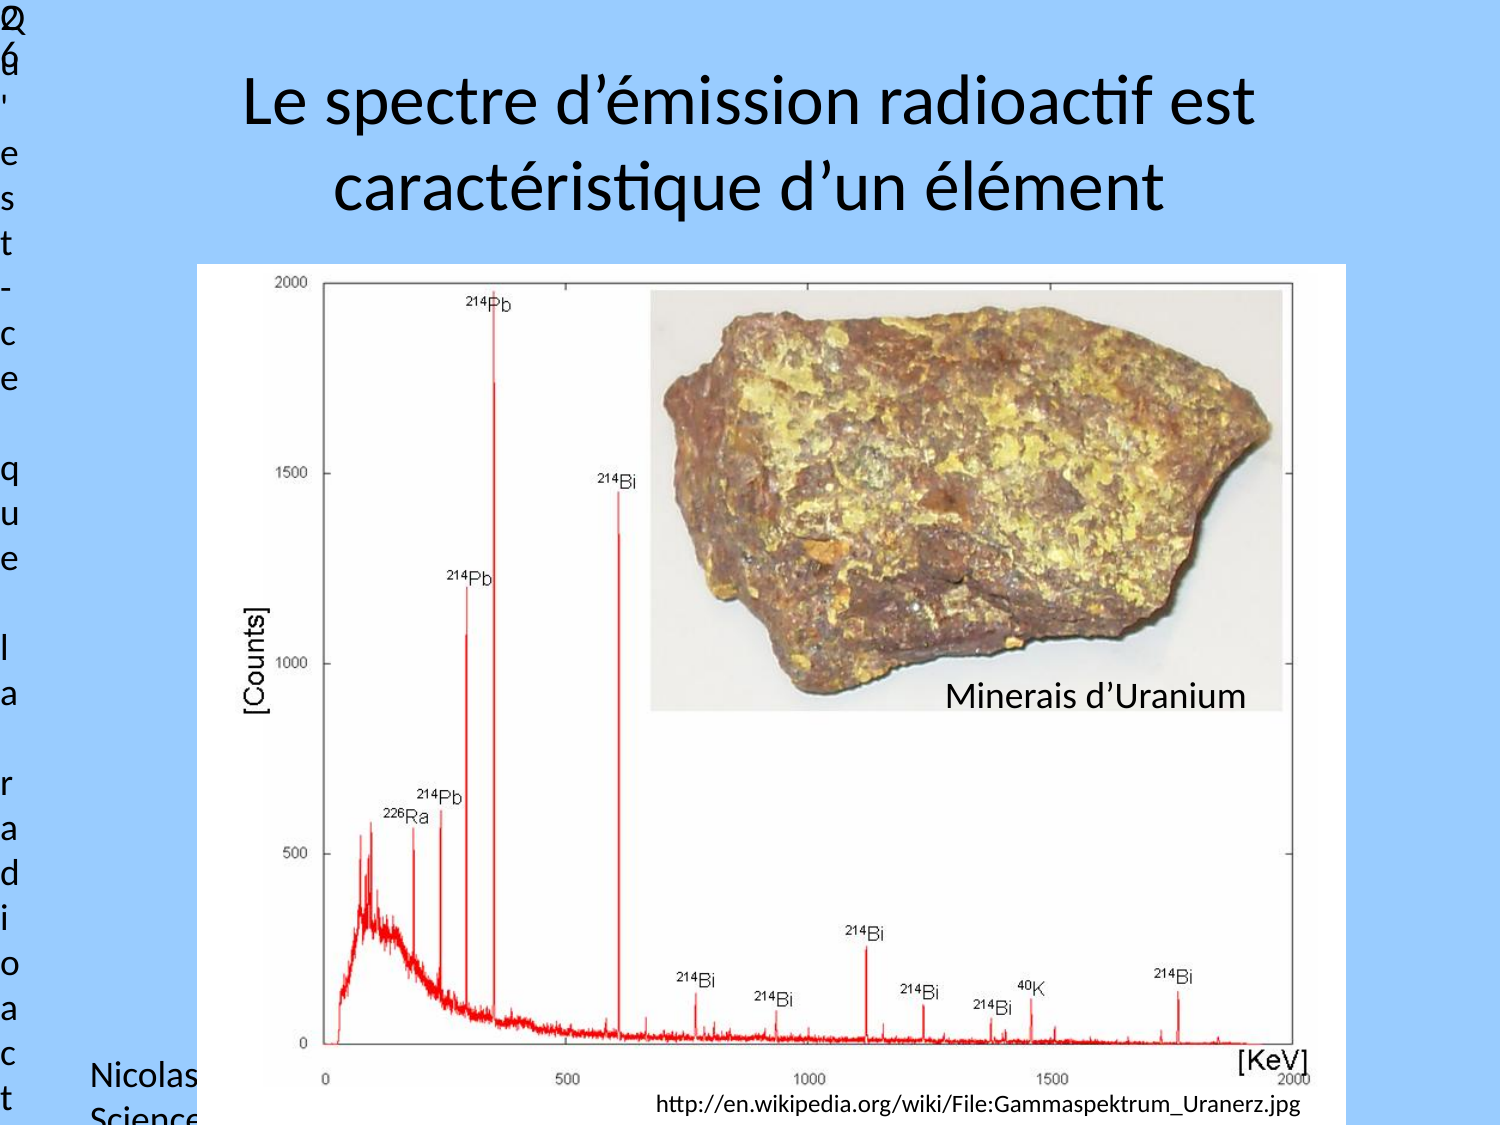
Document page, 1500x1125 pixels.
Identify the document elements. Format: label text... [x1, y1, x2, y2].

slide_number Nicolas Delerue, Science-ACO http://science-aco.fr http://nicolas.delerue.org [75, 1042, 197, 1103]
text_box http://en.wikipedia.org/wiki/File:Gammaspektrum_Uranerz.jpg [641, 1079, 1334, 1125]
title Le spectre d’émission radioactif est caractéristique d’un élément [75, 45, 1425, 233]
text_box Minerais d’Uranium [929, 664, 1279, 724]
picture [197, 264, 1346, 1125]
